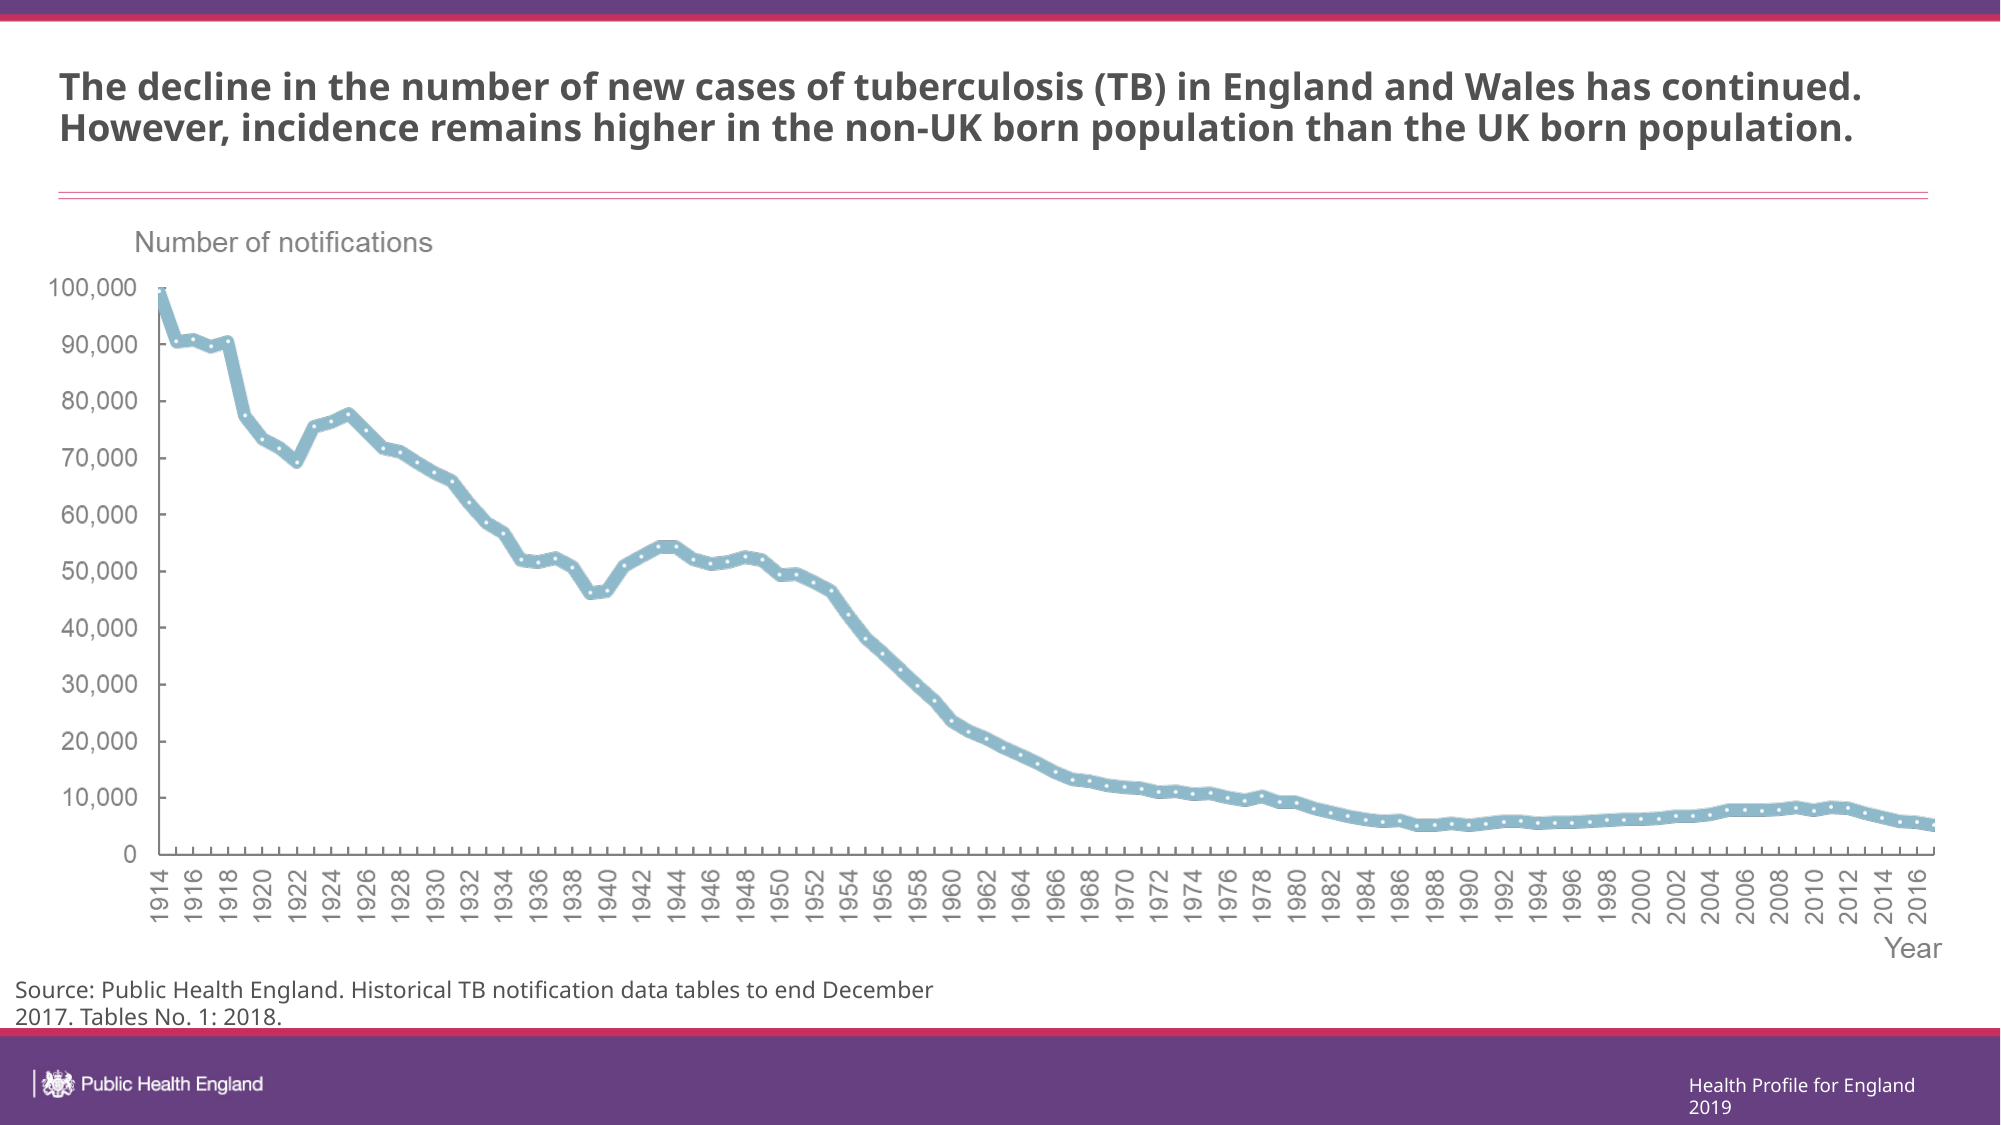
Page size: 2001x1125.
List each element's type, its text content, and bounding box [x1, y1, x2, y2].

text_box Health Profile for England 2019 [1673, 1065, 1978, 1105]
picture [43, 205, 1967, 968]
text_box Source: Public Health England. Historical TB notification data tables to end December 2017. Tables No. 1: 2018. [0, 967, 1000, 1039]
title The decline in the number of new cases of tuberculosis (TB) in England and Wales has continued. However, incidence remains higher in the non-UK born population than the UK born population. [43, 32, 1962, 186]
